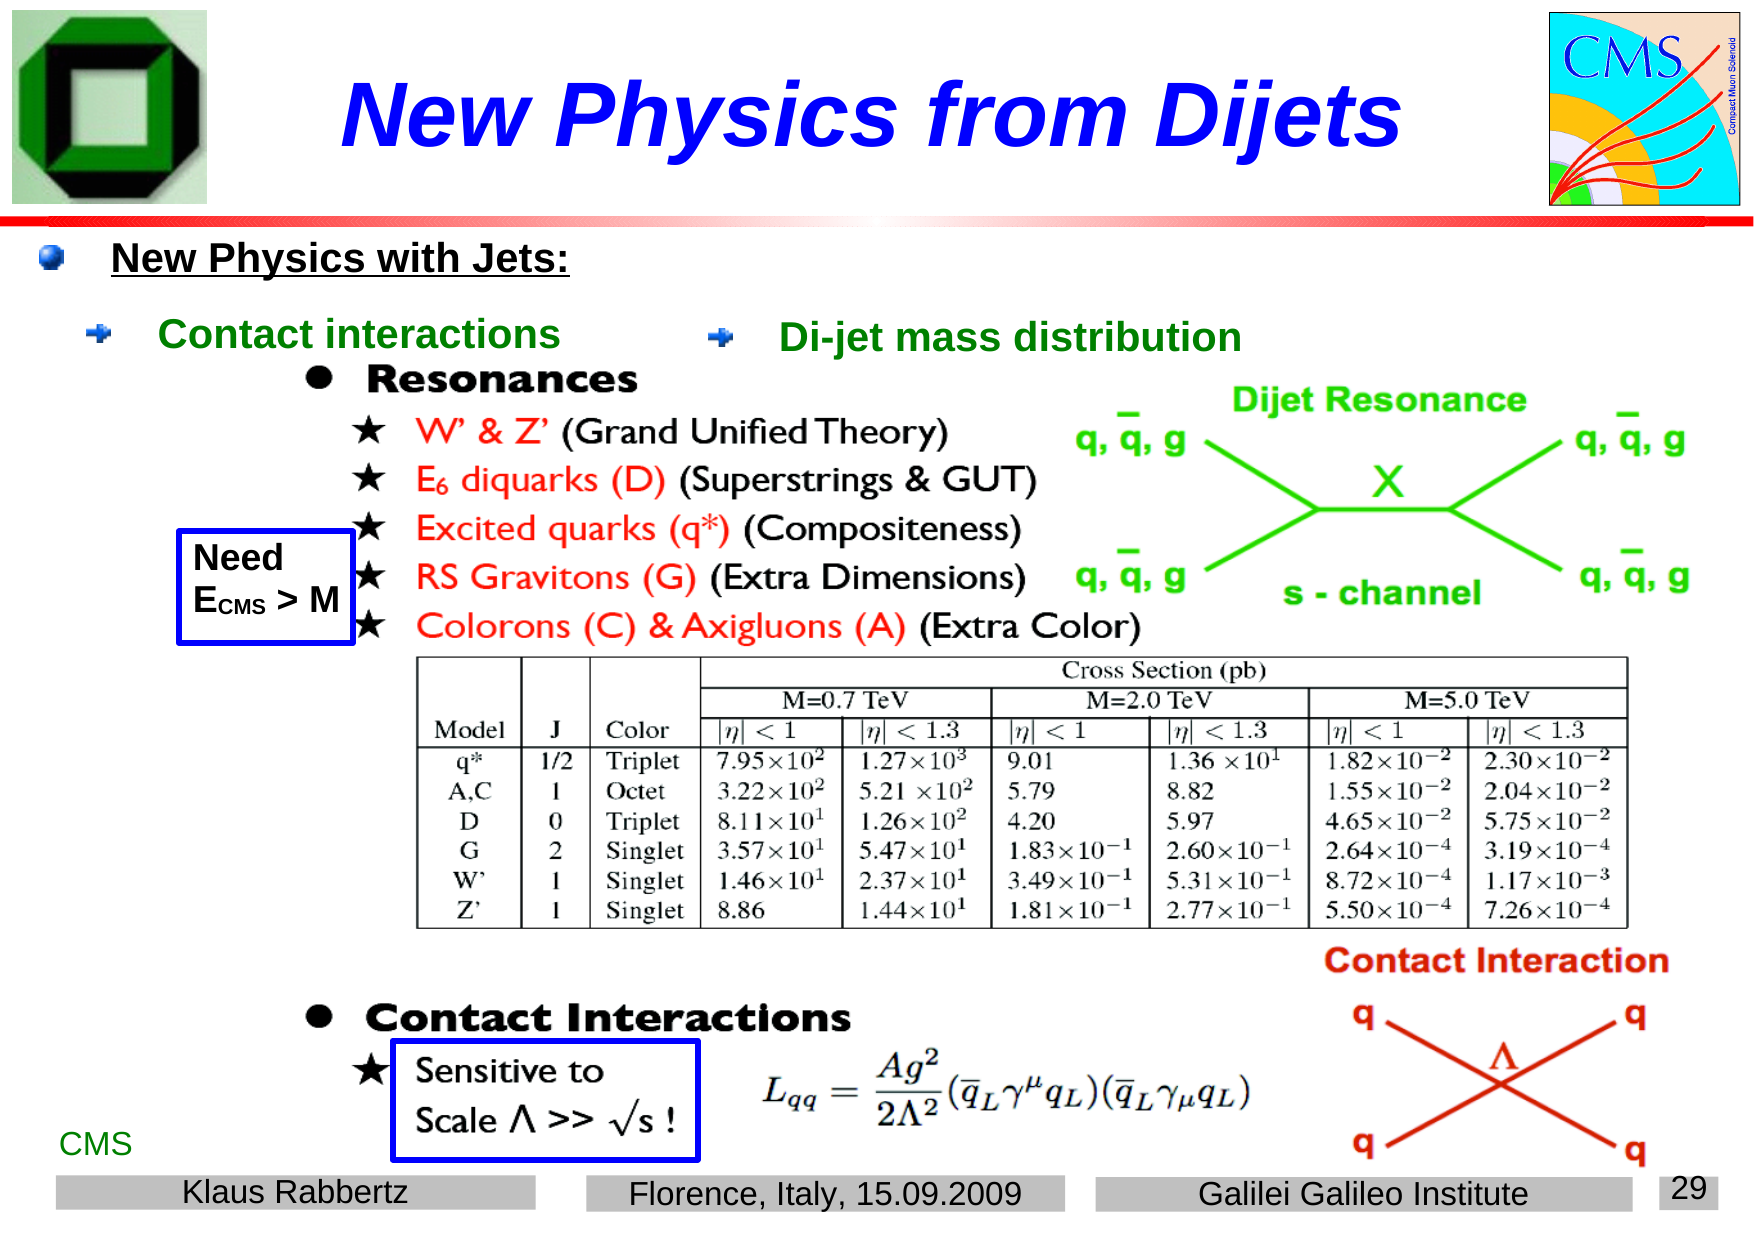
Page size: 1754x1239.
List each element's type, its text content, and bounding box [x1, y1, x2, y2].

title New Physics from Dijets [220, 16, 1525, 213]
list New Physics with Jets: Contact interactions [27, 234, 683, 376]
text_box Need ECMS > M [182, 534, 350, 640]
picture [1548, 11, 1741, 206]
list Di-jet mass distribution [649, 313, 1304, 382]
picture [298, 361, 1697, 1171]
text_box CMS [47, 1119, 145, 1169]
picture [12, 10, 207, 204]
